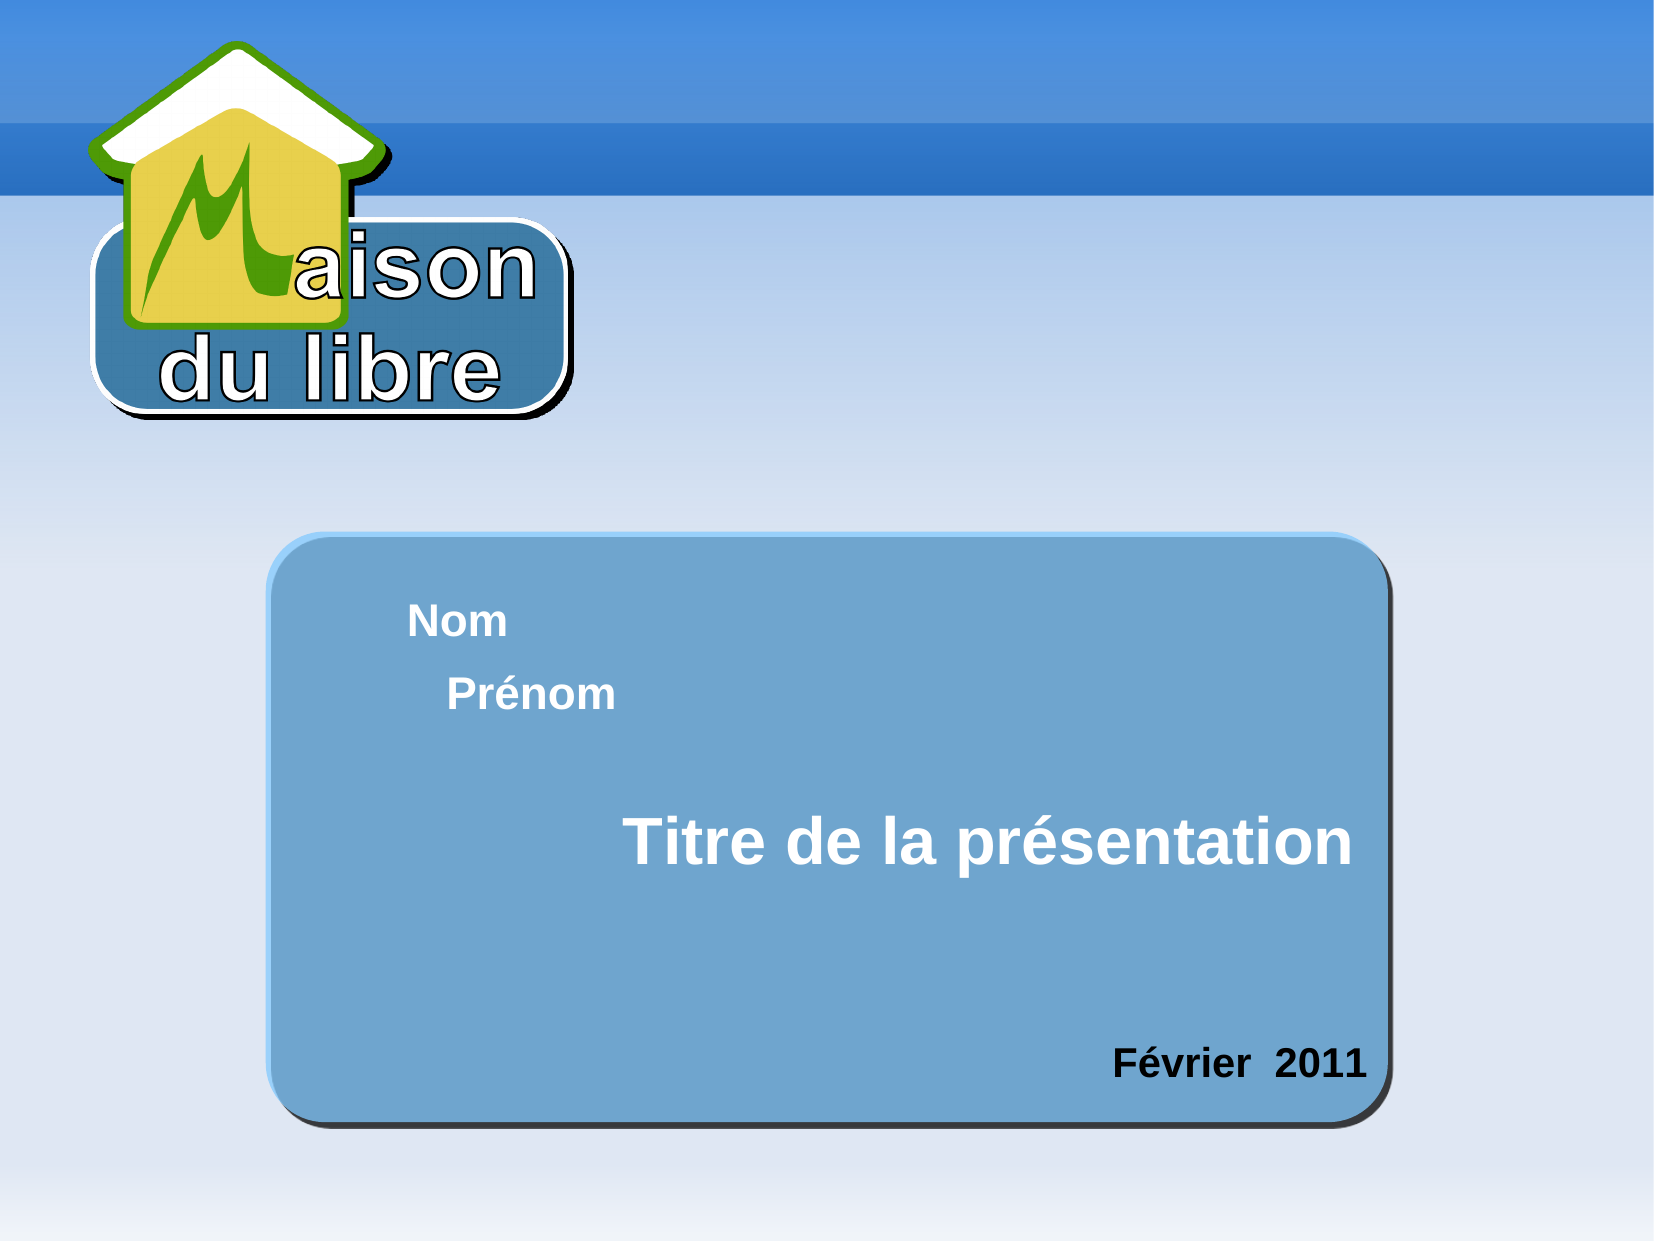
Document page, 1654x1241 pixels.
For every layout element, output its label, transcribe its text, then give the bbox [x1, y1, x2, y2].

title Prénom [383, 649, 680, 739]
text_box [265, 531, 1388, 1123]
title Titre de la présentation [620, 767, 1359, 916]
picture [0, 0, 1654, 1241]
title Nom [383, 561, 532, 649]
title Février 2011 [1092, 1003, 1388, 1123]
